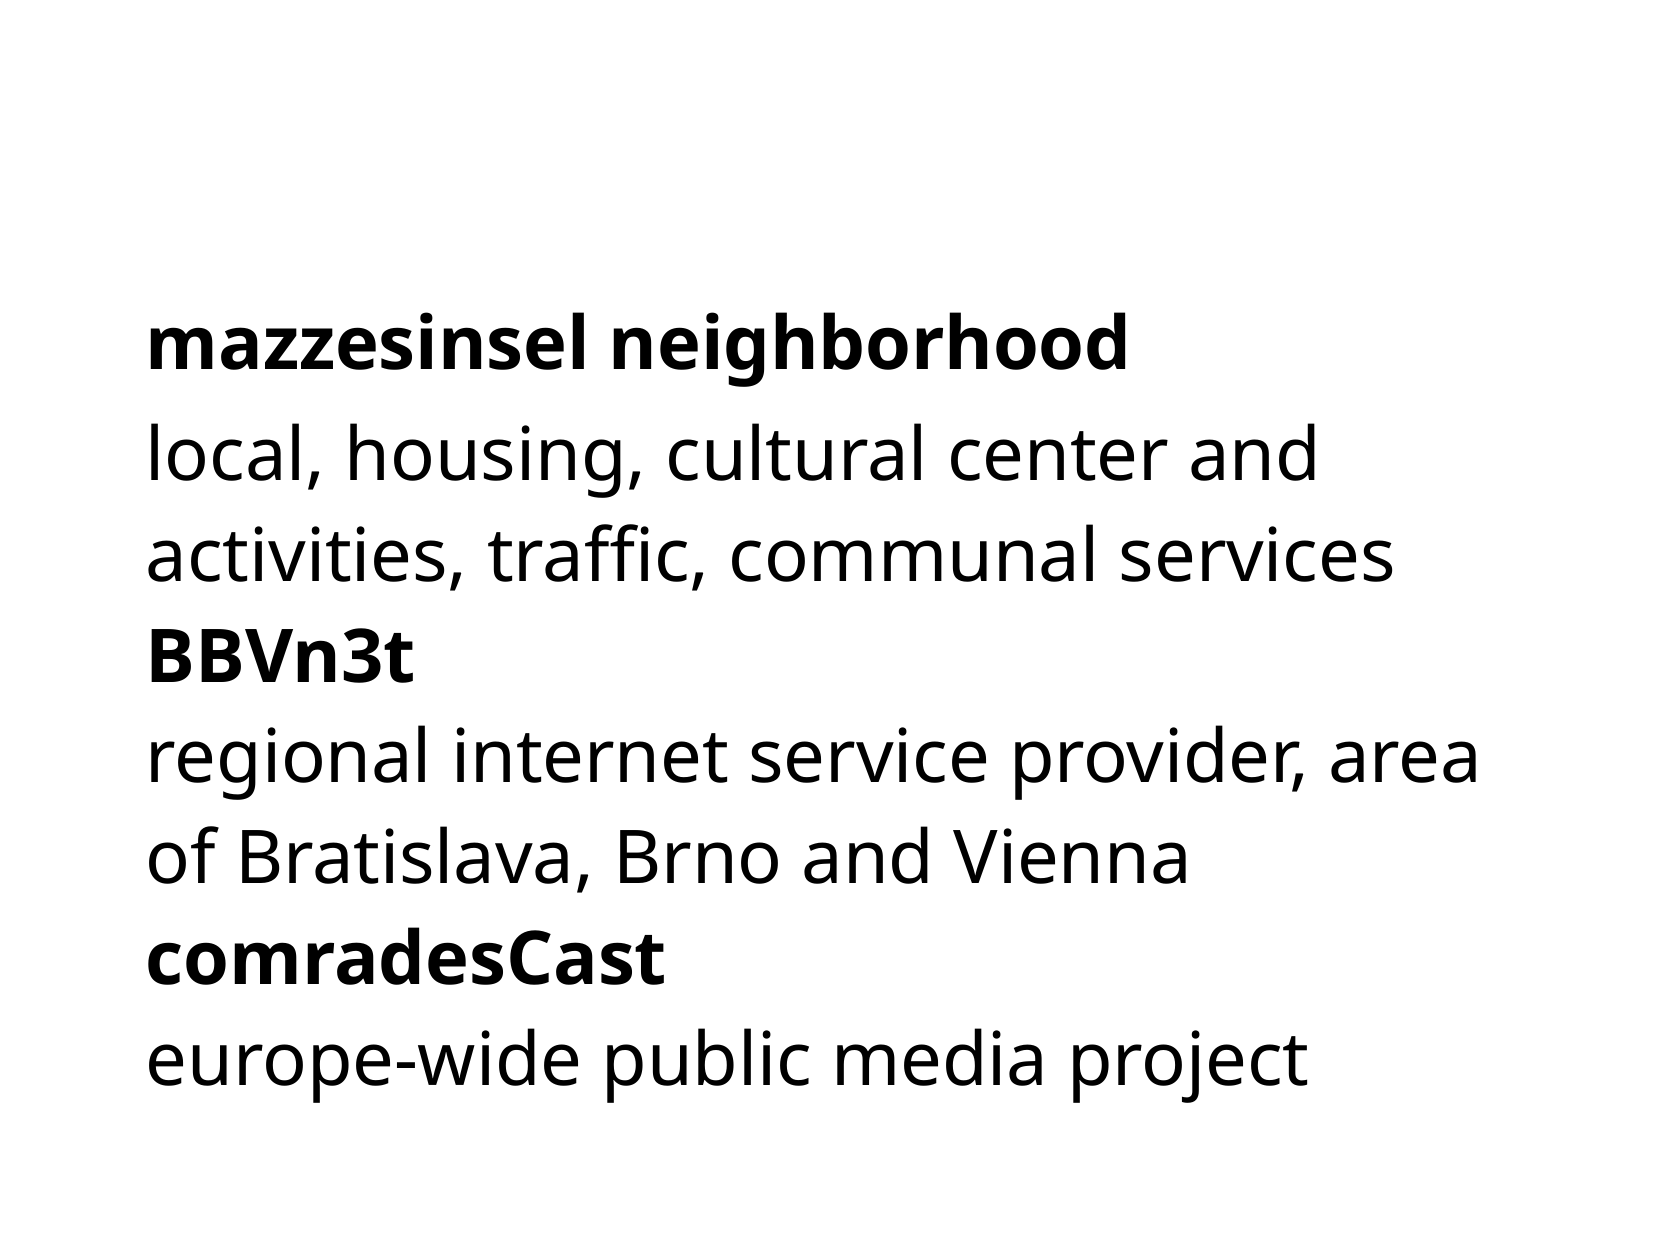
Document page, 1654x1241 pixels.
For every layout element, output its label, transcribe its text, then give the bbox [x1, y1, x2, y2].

list mazzesinsel neighborhood local, housing, cultural center and activities, traffic, communal services BBVn3t regional internet service provider, area of Bratislava, Brno and Vienna comradesCast europe-wide public media project [82, 290, 1571, 1111]
